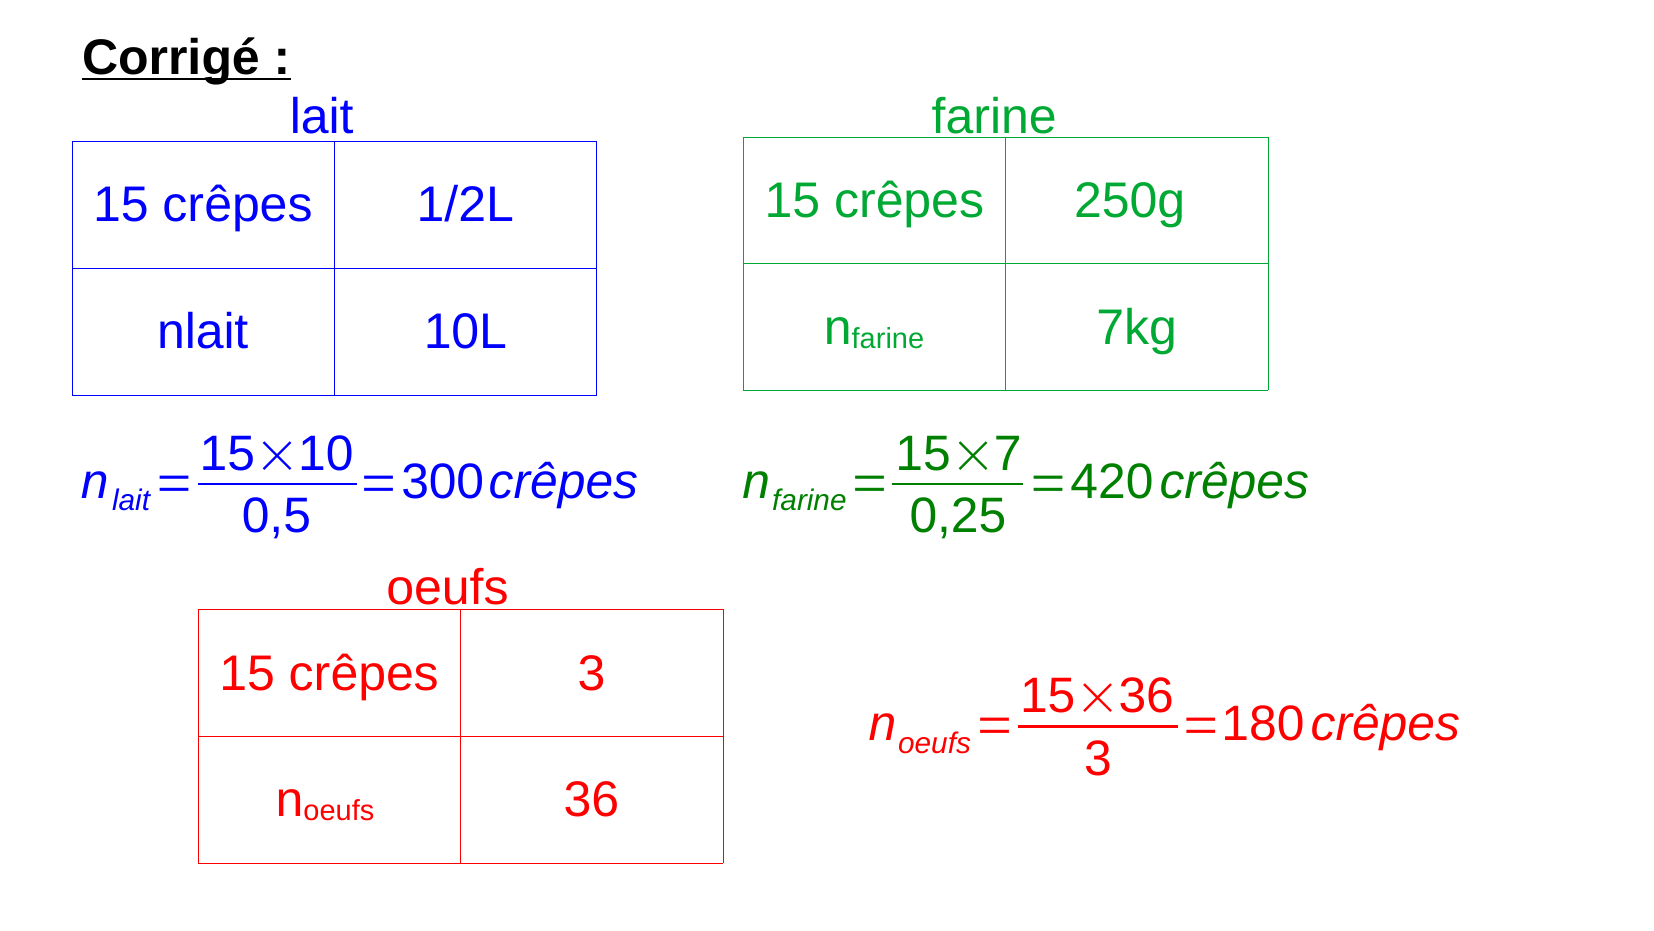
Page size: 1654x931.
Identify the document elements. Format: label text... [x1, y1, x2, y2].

table_cell nlait [73, 269, 334, 395]
chart [74, 424, 648, 544]
table_header 15 crêpes [199, 610, 460, 736]
text_box lait [289, 88, 379, 145]
table_header 15 crêpes [73, 142, 334, 268]
table_cell 36 [461, 737, 723, 863]
text_box oeufs [386, 559, 535, 616]
table_cell 10L [335, 269, 596, 395]
table_cell 7kg [1006, 264, 1268, 390]
table_cell nfarine [744, 264, 1005, 390]
text_box farine [931, 88, 1080, 145]
table_header 1/2L [335, 142, 596, 268]
table_header 250g [1006, 138, 1268, 263]
text_box Corrigé : [82, 29, 473, 86]
table_header 15 crêpes [744, 138, 1005, 263]
chart [862, 667, 1469, 786]
table_header 3 [461, 610, 723, 736]
chart [736, 424, 1318, 544]
table_cell noeufs [199, 737, 460, 863]
